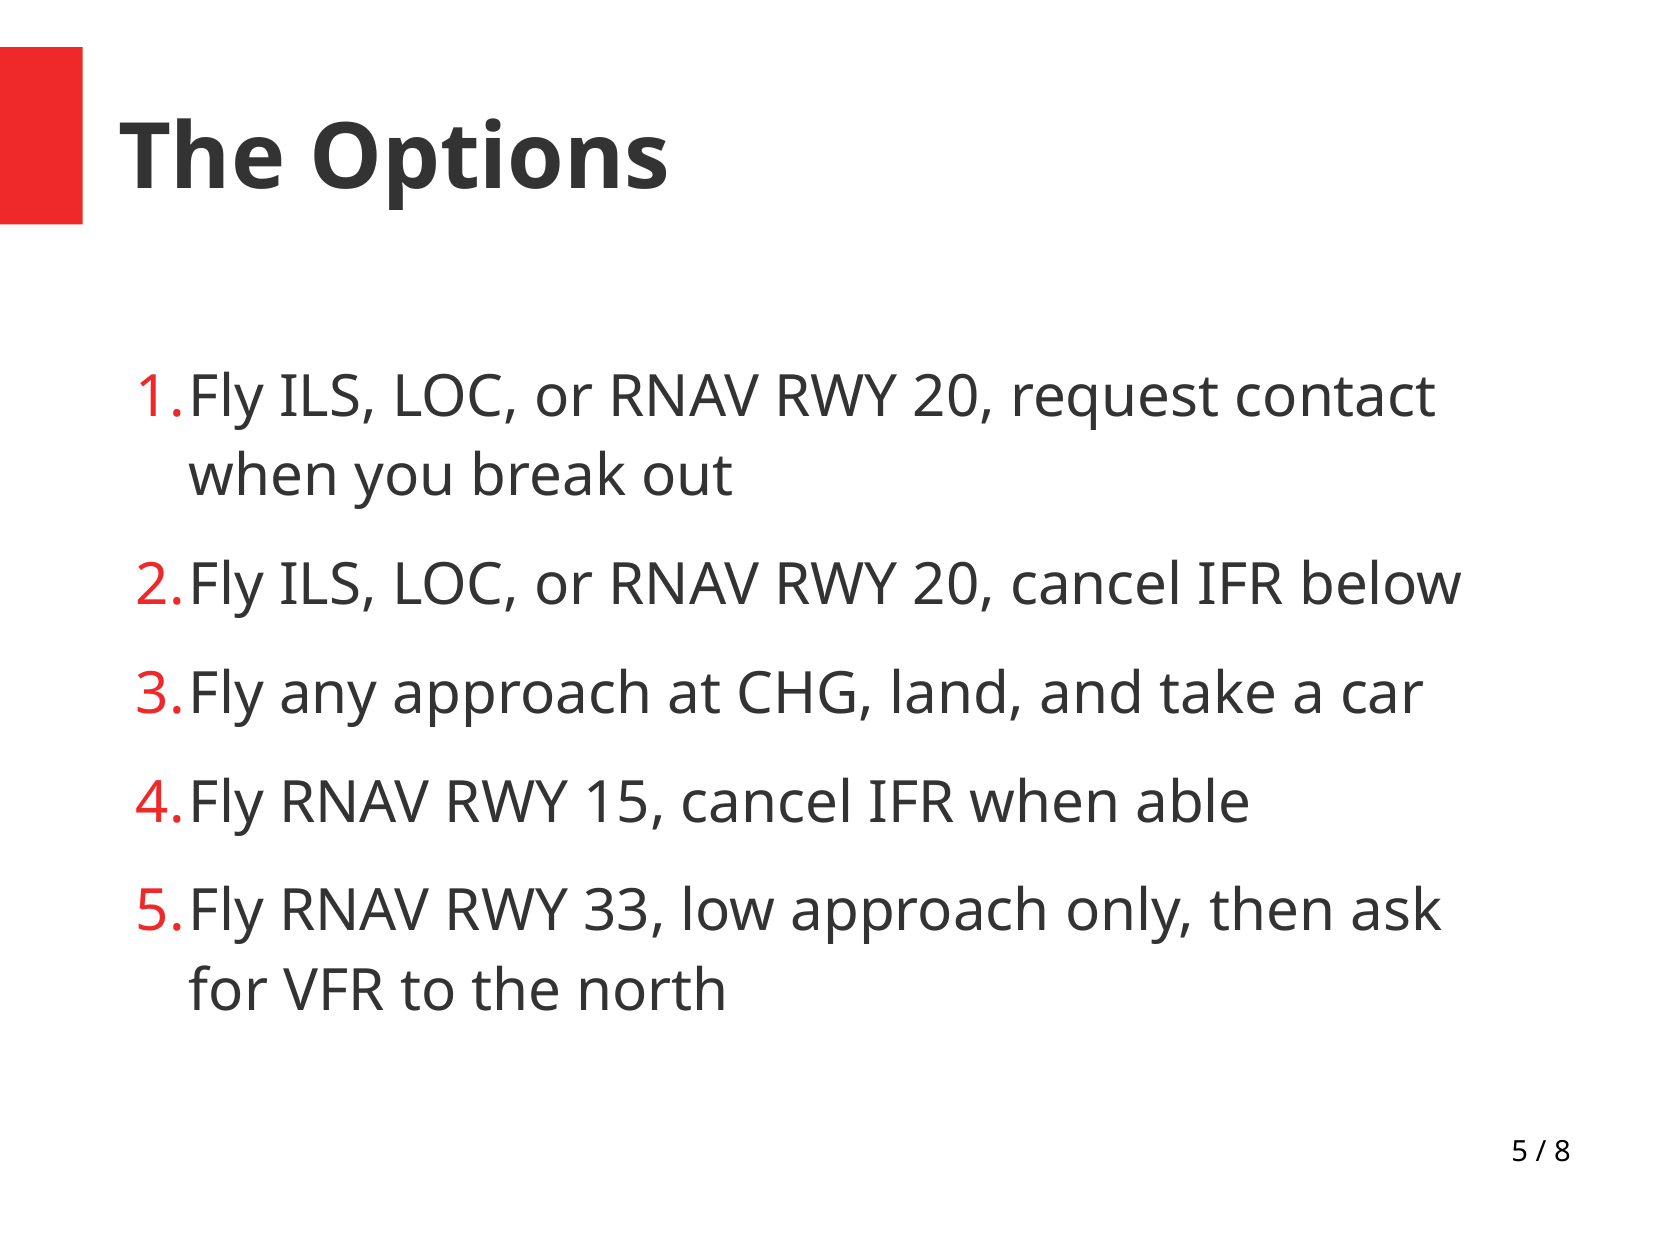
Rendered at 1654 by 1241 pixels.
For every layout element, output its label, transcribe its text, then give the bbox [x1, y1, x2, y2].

list Fly ILS, LOC, or RNAV RWY 20, request contact when you break out Fly ILS, LOC, or RNAV RWY 20, cancel IFR below Fly any approach at CHG, land, and take a car Fly RNAV RWY 15, cancel IFR when able Fly RNAV RWY 33, low approach only, then ask for VFR to the north [118, 354, 1536, 1074]
title The Options [118, 49, 1571, 257]
